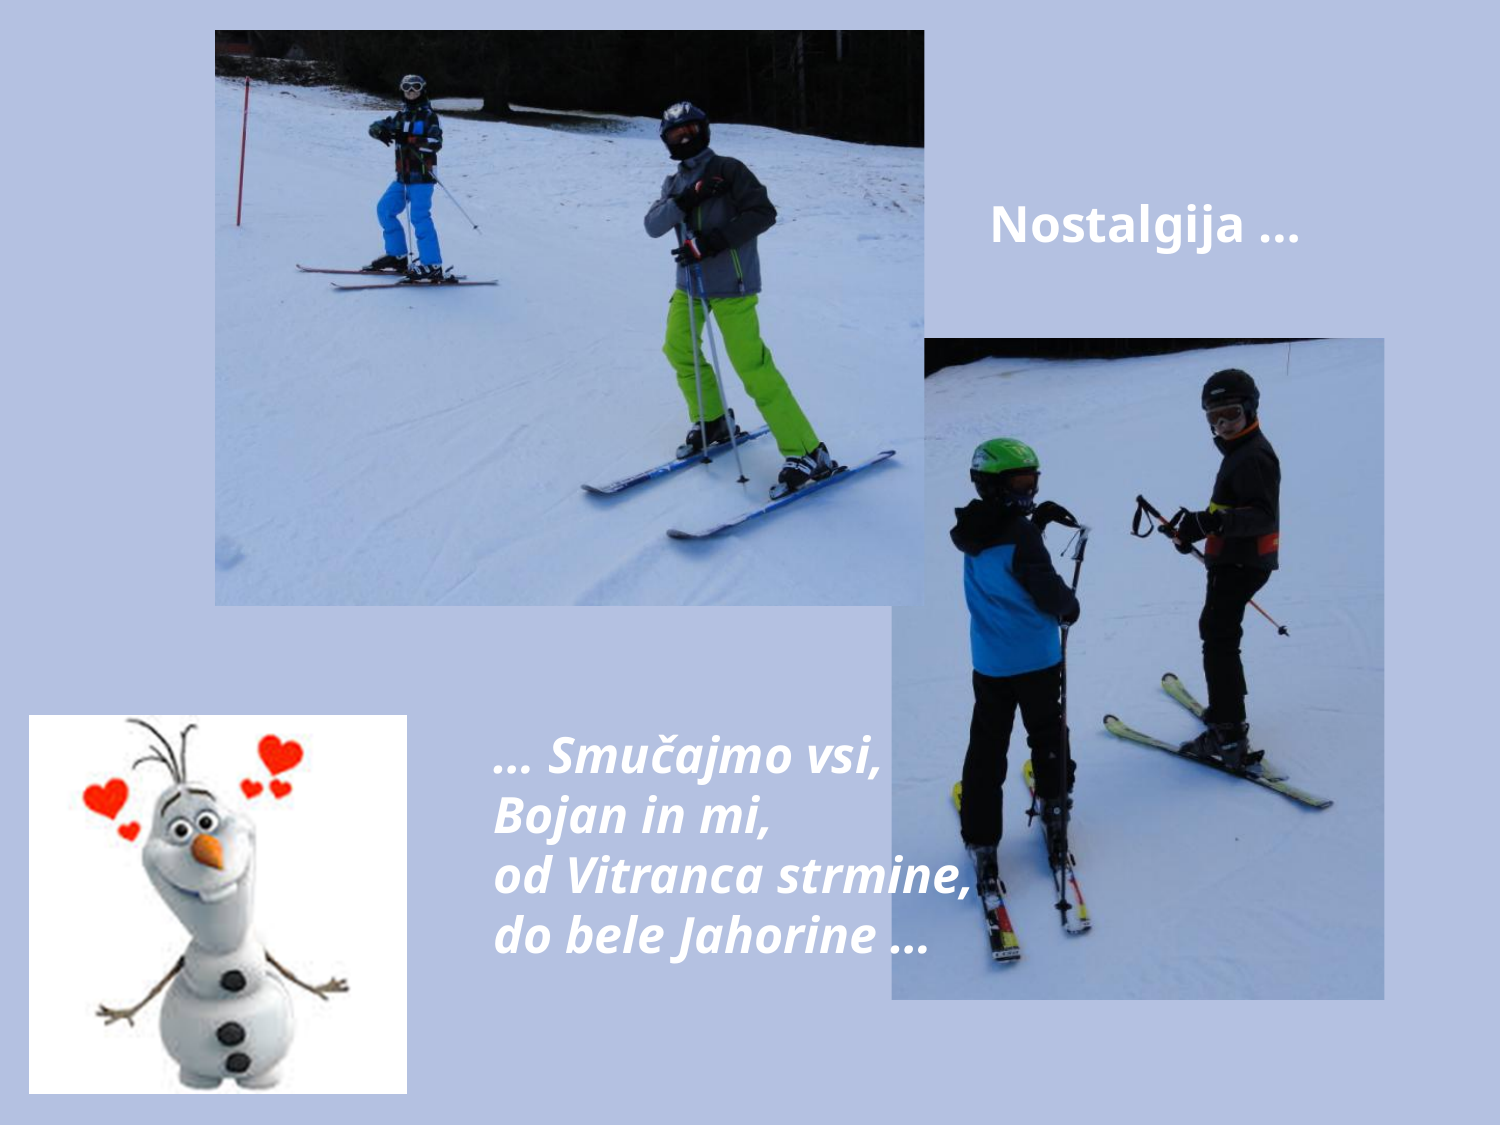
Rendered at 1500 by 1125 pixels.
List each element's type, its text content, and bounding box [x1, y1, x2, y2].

text_box Nostalgija … [974, 184, 1188, 261]
picture [29, 716, 407, 1094]
picture [215, 30, 1385, 1000]
text_box … Smučajmo vsi, Bojan in mi, od Vitranca strmine, do bele Jahorine … [478, 716, 822, 974]
